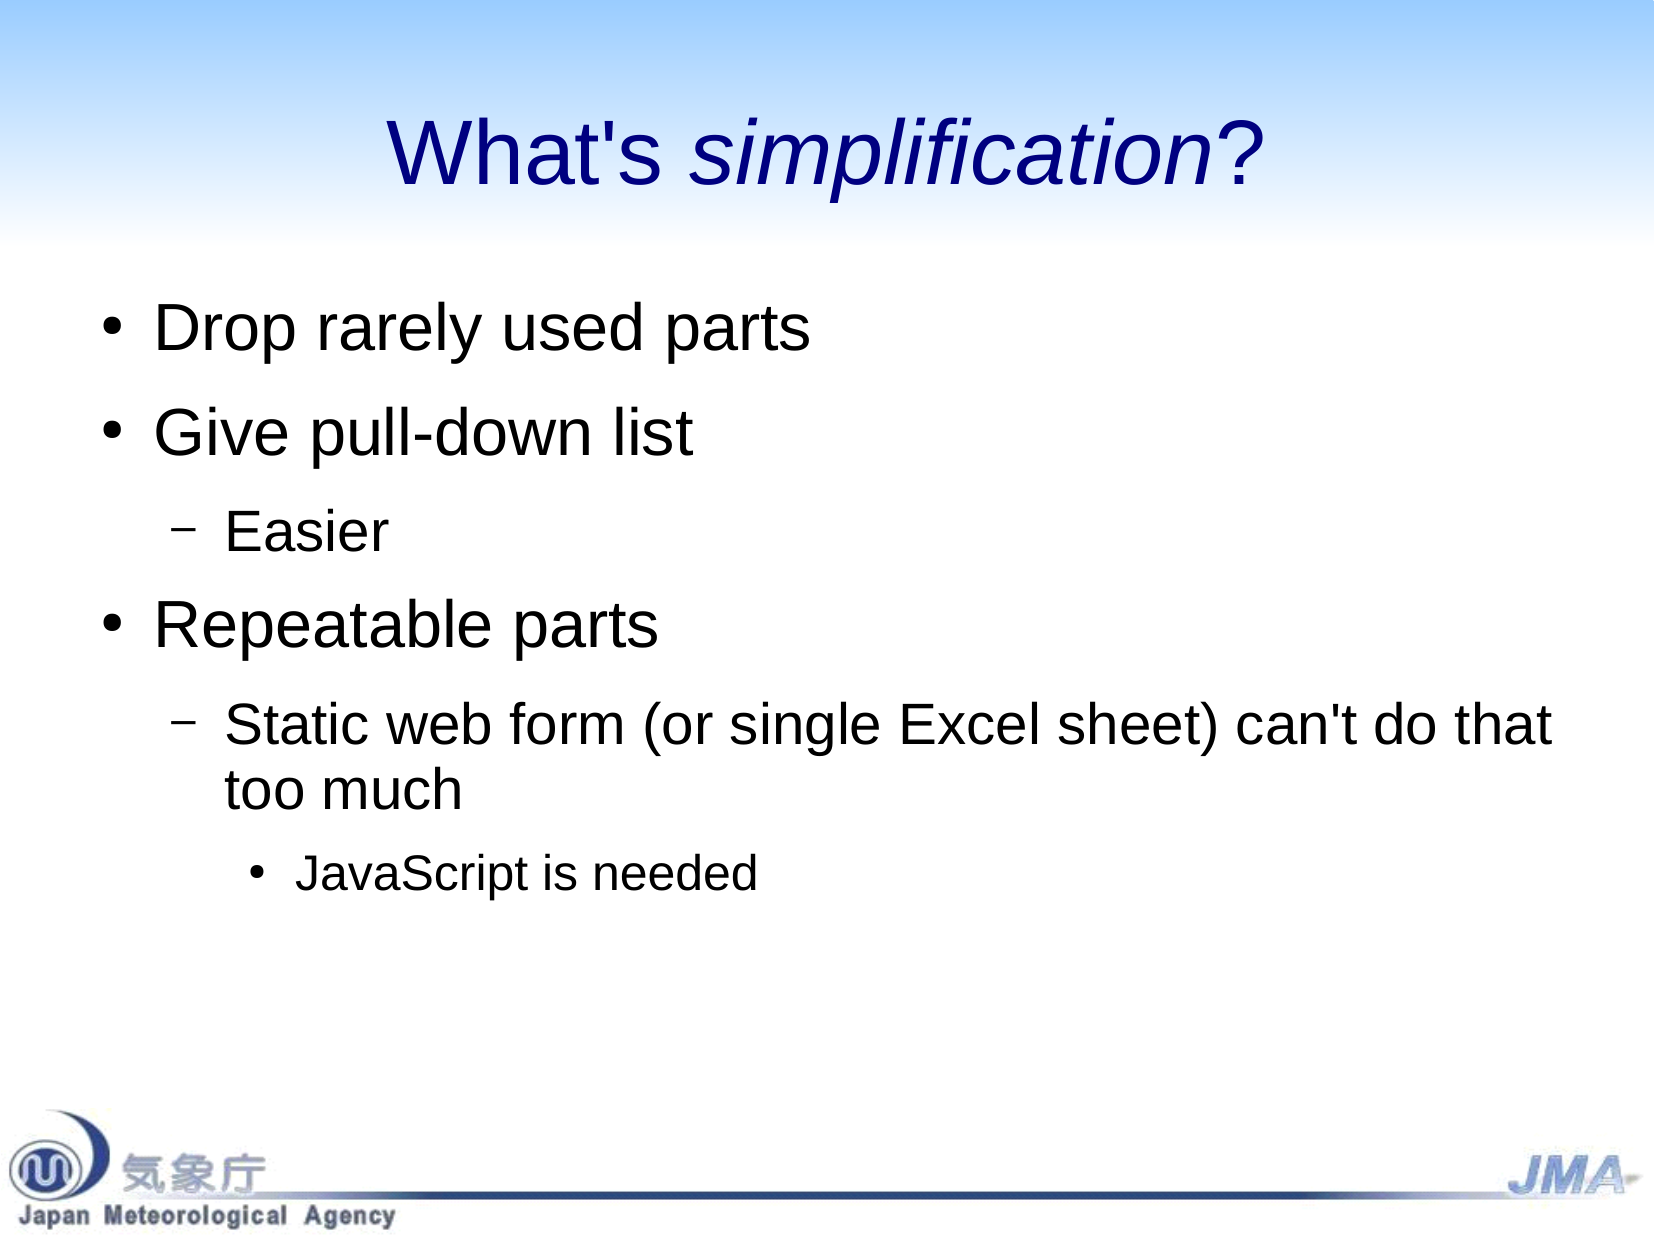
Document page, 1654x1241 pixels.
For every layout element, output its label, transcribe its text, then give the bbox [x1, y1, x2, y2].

title What's simplification? [82, 49, 1571, 257]
picture [1, 1108, 1654, 1241]
list Drop rarely used parts Give pull-down list Easier Repeatable parts Static web form (or single Excel sheet) can't do that too much JavaScript is needed [82, 290, 1571, 1010]
